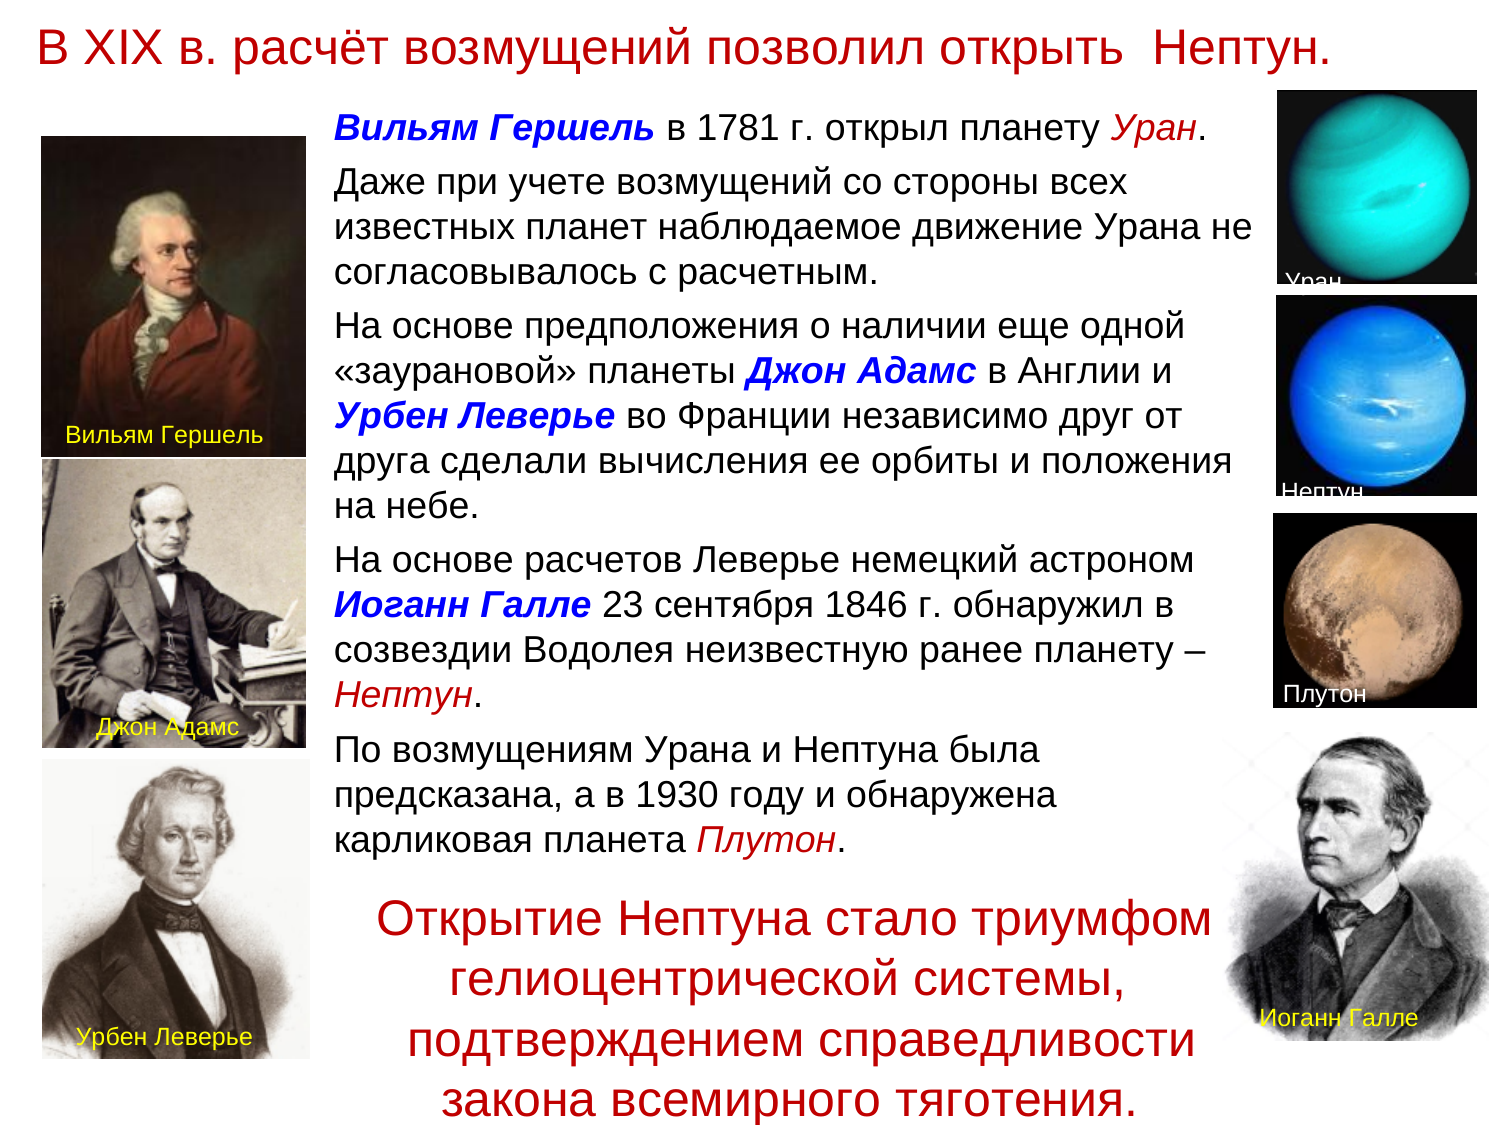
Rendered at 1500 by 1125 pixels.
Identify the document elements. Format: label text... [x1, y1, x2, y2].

text_box Джон Адамс [40, 703, 295, 749]
text_box Вильям Гершель в 1781 г. открыл планету Уран. Даже при учете возмущений со стороны всех известных планет наблюдаемое движение Урана не согласовывалось с расчетным. На основе предположения о наличии еще одной «заурановой» планеты Джон Адамс в Англии и Урбен Леверье во Франции независимо друг от друга сделали вычисления ее орбиты и положения на небе. На основе расчетов Леверье немецкий астроном Иоганн Галле 23 сентября 1846 г. обнаружил в созвездии Водолея неизвестную ранее планету – Нептун. По возмущениям Урана и Нептуна была предсказана, а в 1930 году и обнаружена карликовая планета Плутон. Открытие Нептуна стало триумфом гелиоцентрической системы, подтверждением справедливости закона всемирного тяготения. [318, 95, 1272, 1125]
text_box Плутон [1268, 670, 1469, 716]
picture [1222, 732, 1489, 1041]
text_box В XIX в. расчёт возмущений позволил открыть Нептун. [0, 6, 1371, 82]
picture [42, 459, 306, 748]
text_box Вильям Гершель [36, 410, 300, 456]
picture [1273, 513, 1477, 708]
picture [1277, 90, 1477, 284]
picture [42, 759, 310, 1059]
text_box Нептун [1266, 468, 1467, 514]
text_box Уран [1269, 257, 1471, 303]
picture [1276, 295, 1477, 496]
text_box Иоганн Галле [1217, 994, 1469, 1040]
picture [41, 136, 306, 457]
text_box Урбен Леверье [45, 1013, 291, 1058]
